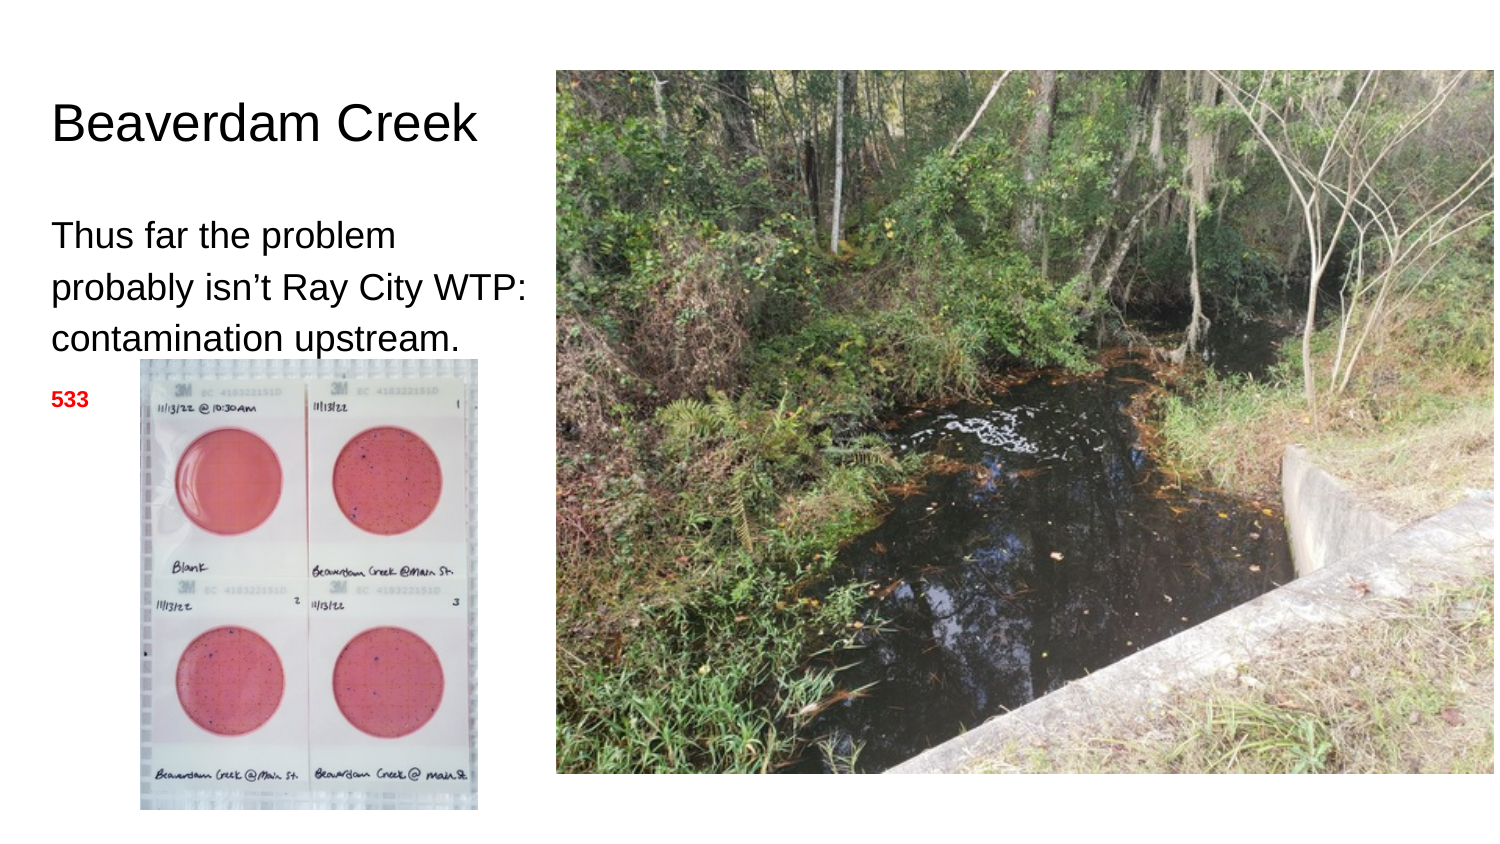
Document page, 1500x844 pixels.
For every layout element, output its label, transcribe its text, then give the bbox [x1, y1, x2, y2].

title Beaverdam Creek [51, 72, 556, 167]
list Thus far the problem probably isn’t Ray City WTP: contamination upstream. 533 [51, 189, 556, 750]
picture [556, 70, 1494, 774]
picture [140, 359, 478, 810]
